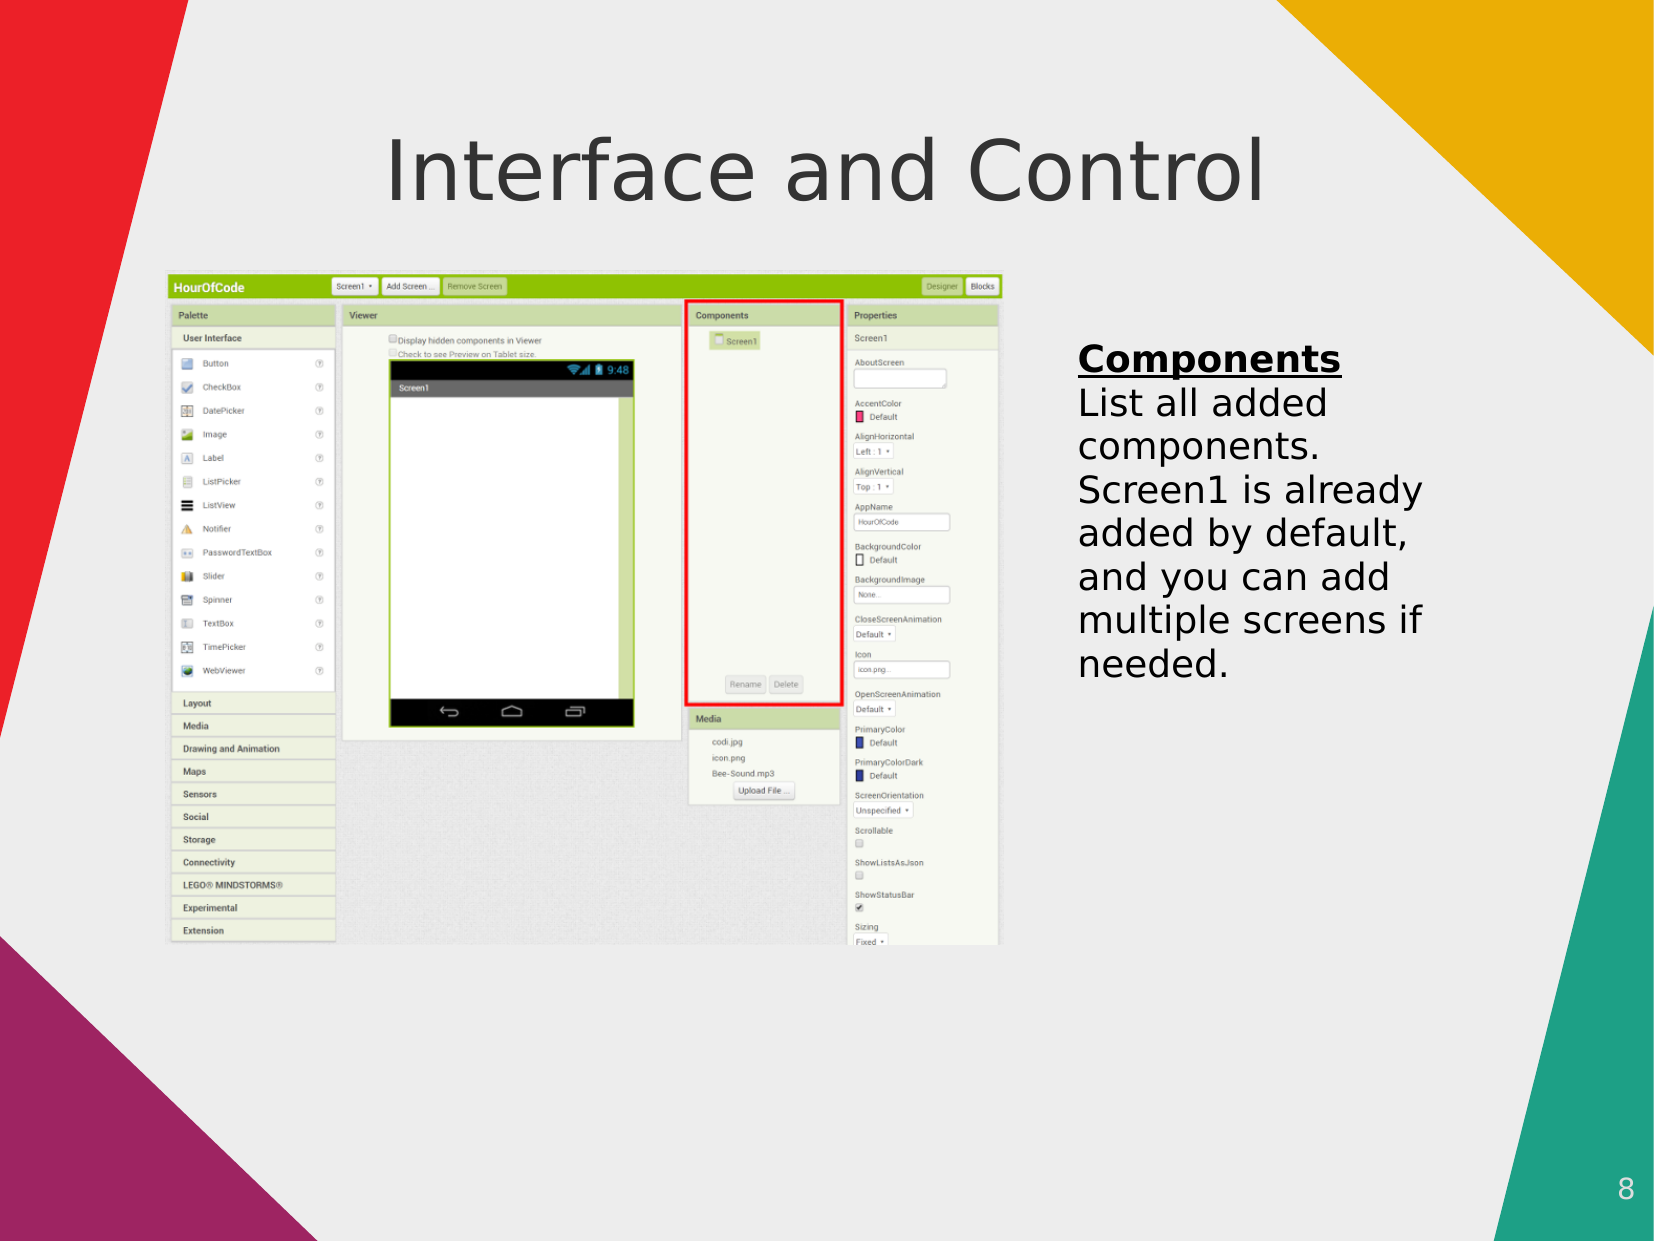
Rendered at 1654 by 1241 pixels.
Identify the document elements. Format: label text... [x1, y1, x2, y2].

picture [165, 270, 1004, 945]
title Interface and Control [114, 73, 1539, 271]
text_box Components List all added components. Screen1 is already added by default, and you can add multiple screens if needed. [1062, 330, 1477, 694]
